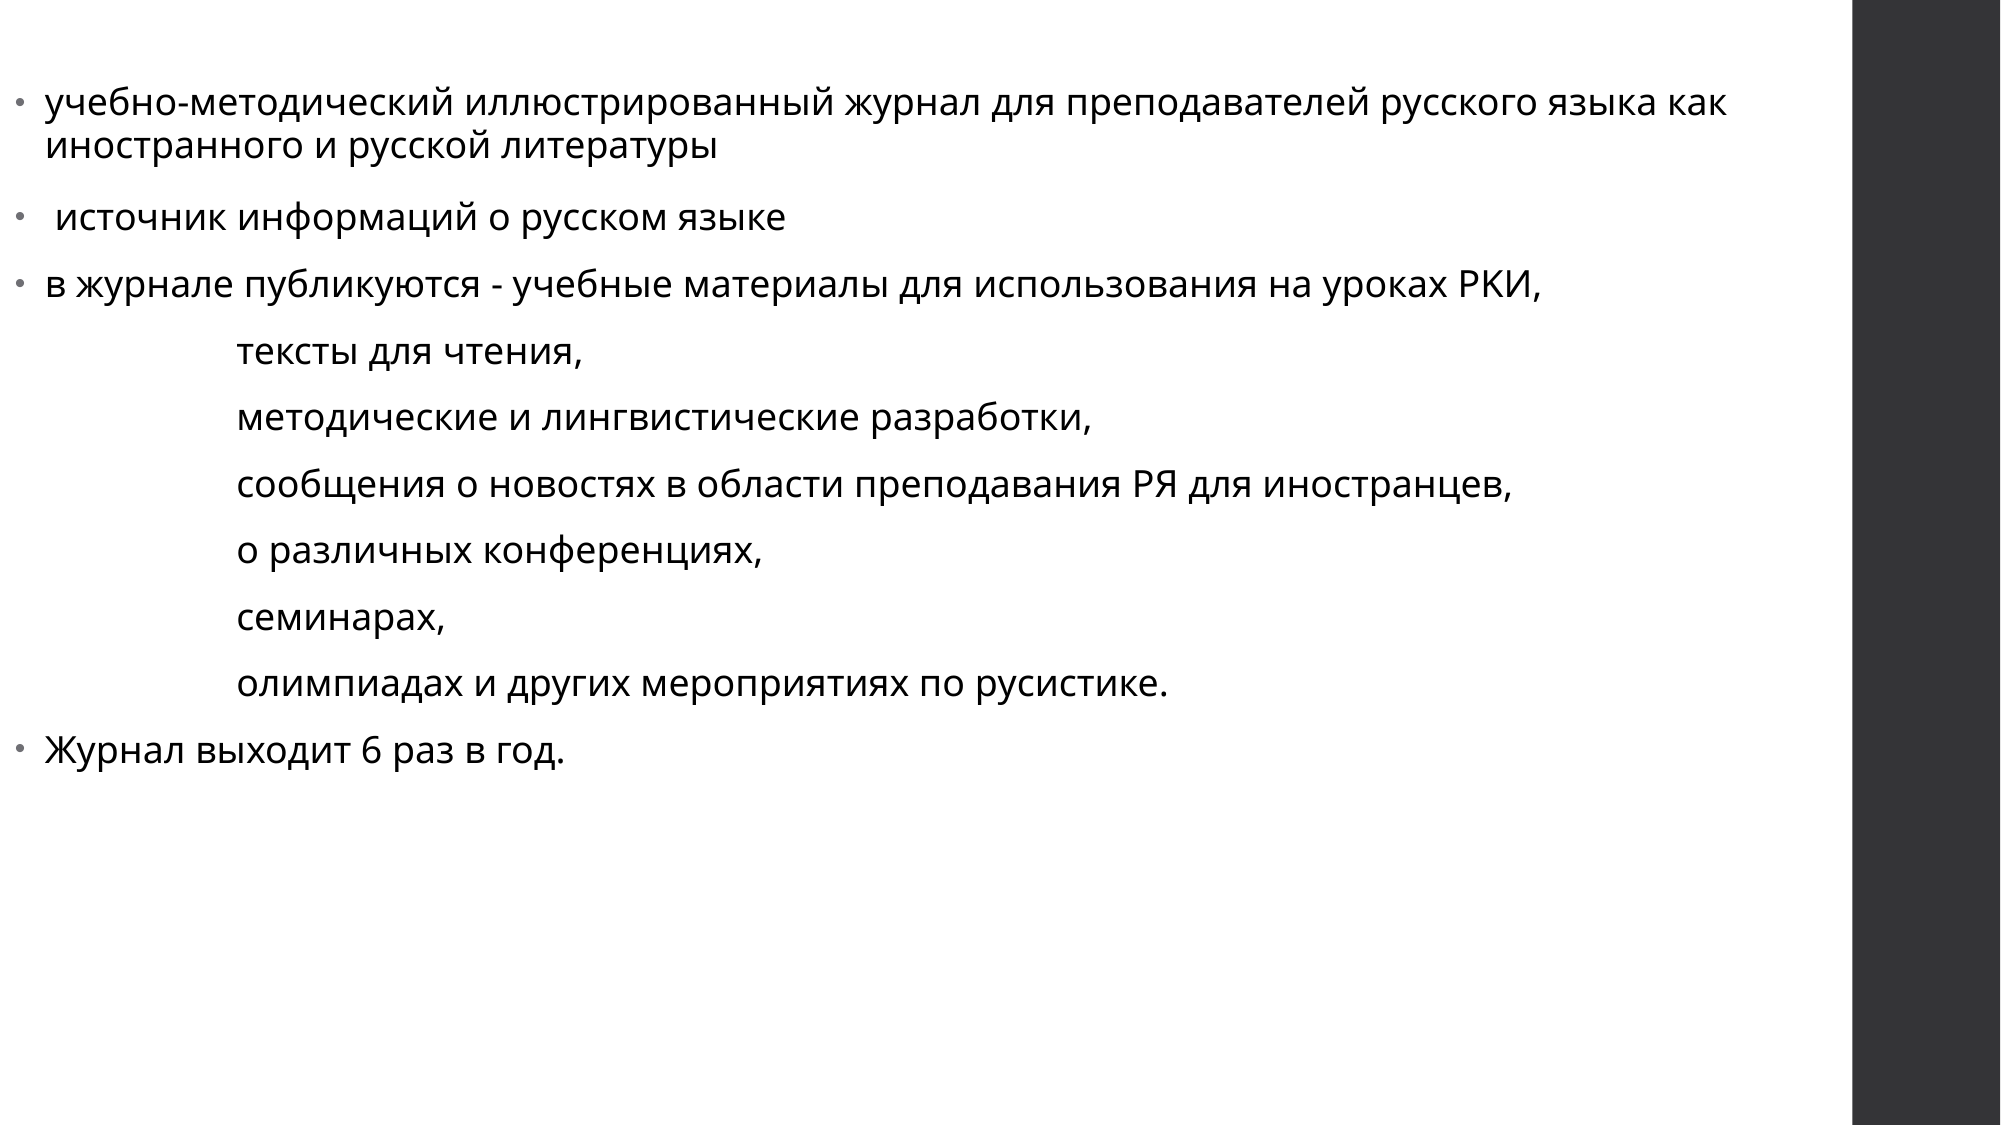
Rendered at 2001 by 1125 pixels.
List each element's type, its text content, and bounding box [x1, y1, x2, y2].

list учебно-методический иллюстрированный журнал для преподавателей русского языка как иностранного и русской литературы источник информаций о русском языке в журнале публикуются - учебные материалы для использования на уроках РKИ, тексты для чтения, методические и лингвистические разработки, сообщения о новостях в области преподавания РЯ для иностранцев, о различных конференциях, семинарах, олимпиадах и других мероприятиях по русистике. Журнал выходит 6 раз в год. [0, 0, 1851, 1125]
